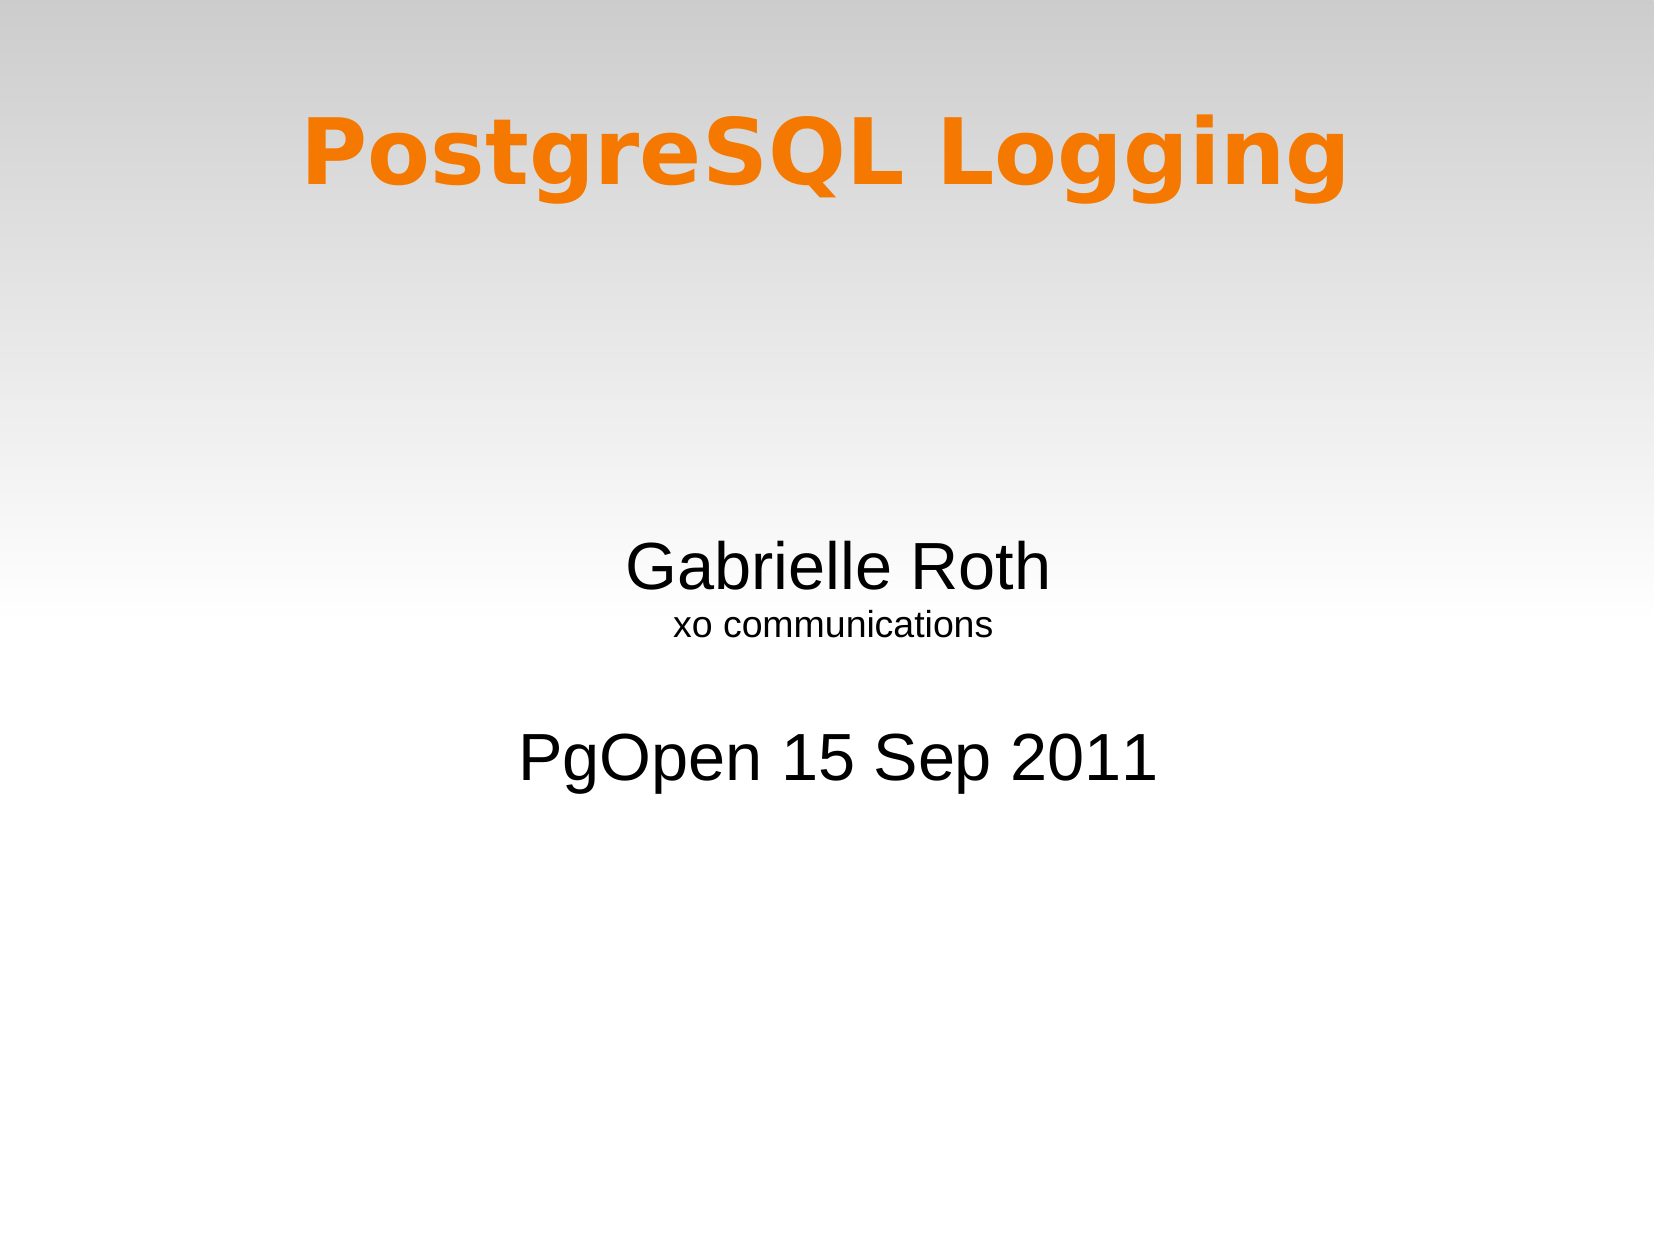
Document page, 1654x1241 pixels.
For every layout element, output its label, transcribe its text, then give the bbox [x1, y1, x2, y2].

title PostgreSQL Logging [82, 49, 1571, 257]
subtitle Gabrielle Roth xo communications PgOpen 15 Sep 2011 [82, 290, 1571, 1109]
